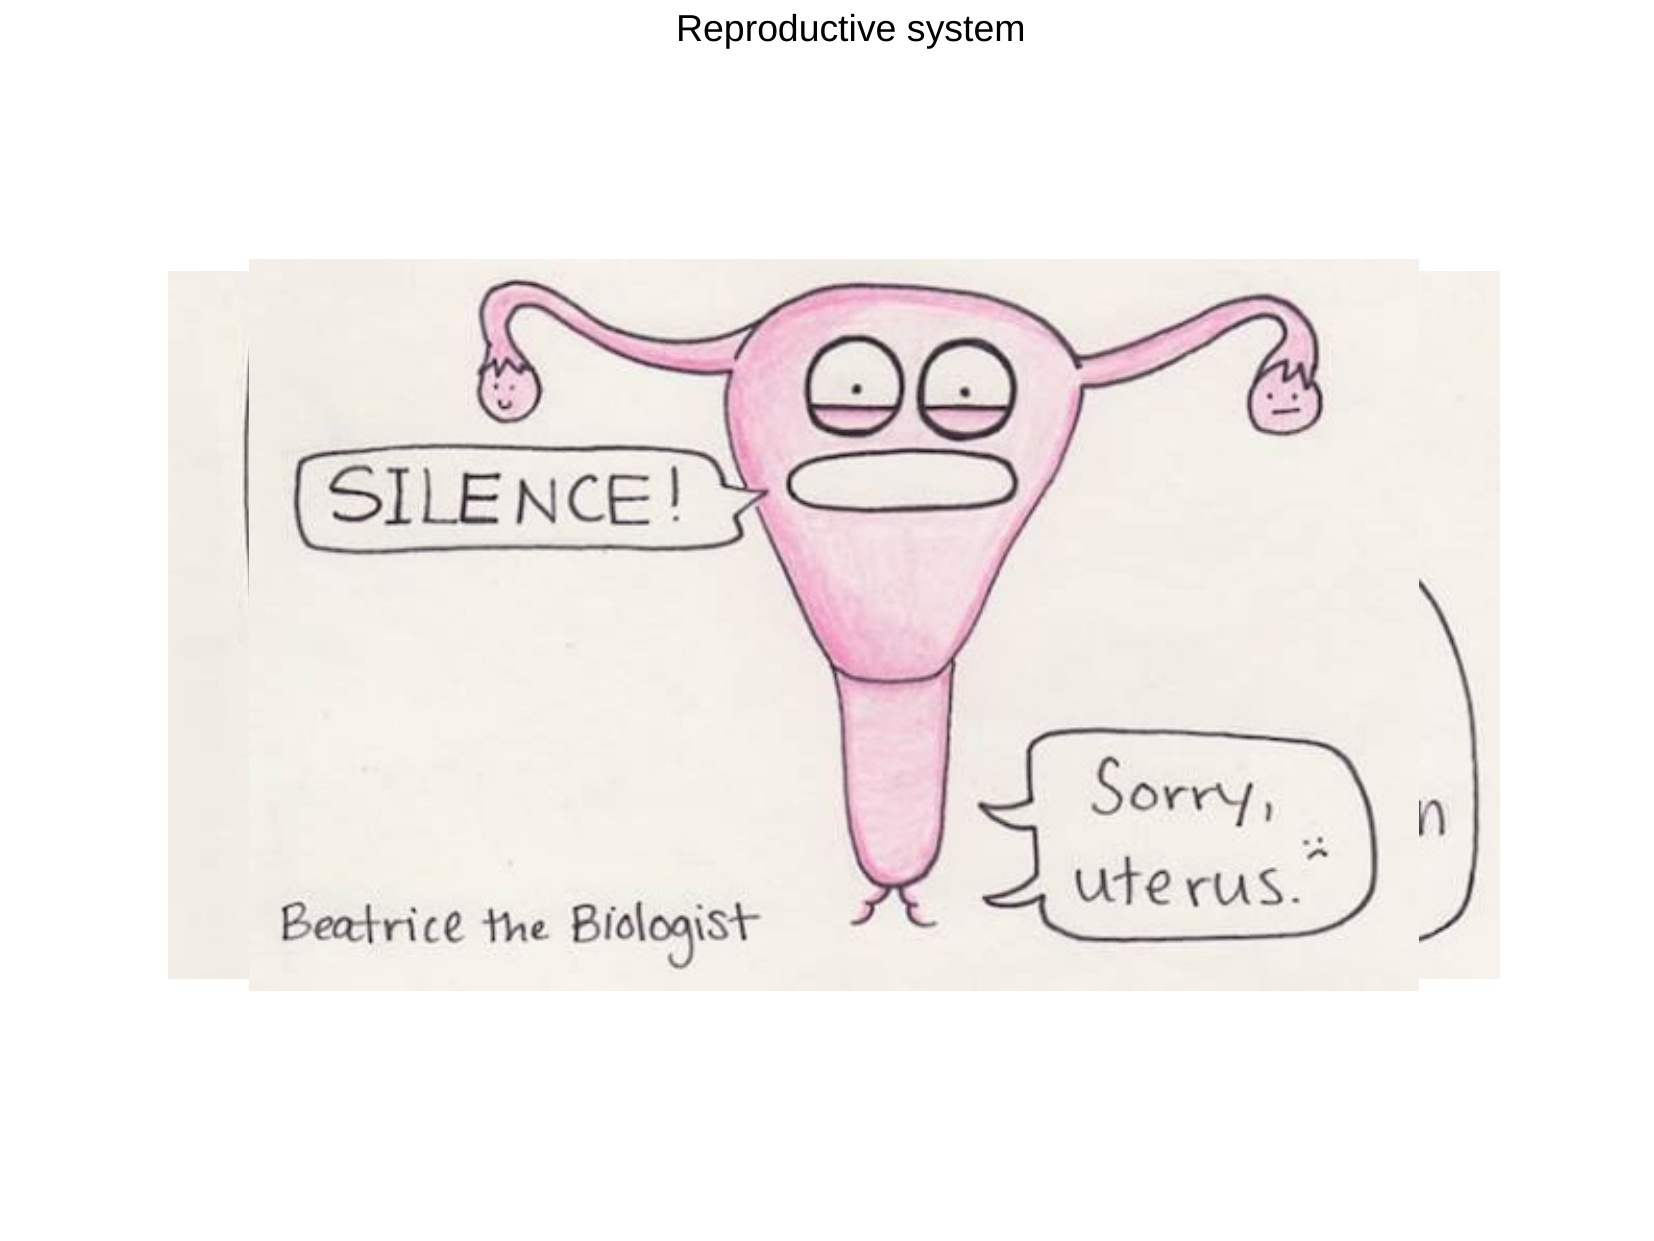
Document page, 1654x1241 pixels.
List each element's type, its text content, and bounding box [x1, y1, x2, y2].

picture [168, 259, 1500, 991]
text_box Reproductive system [661, 0, 1052, 60]
